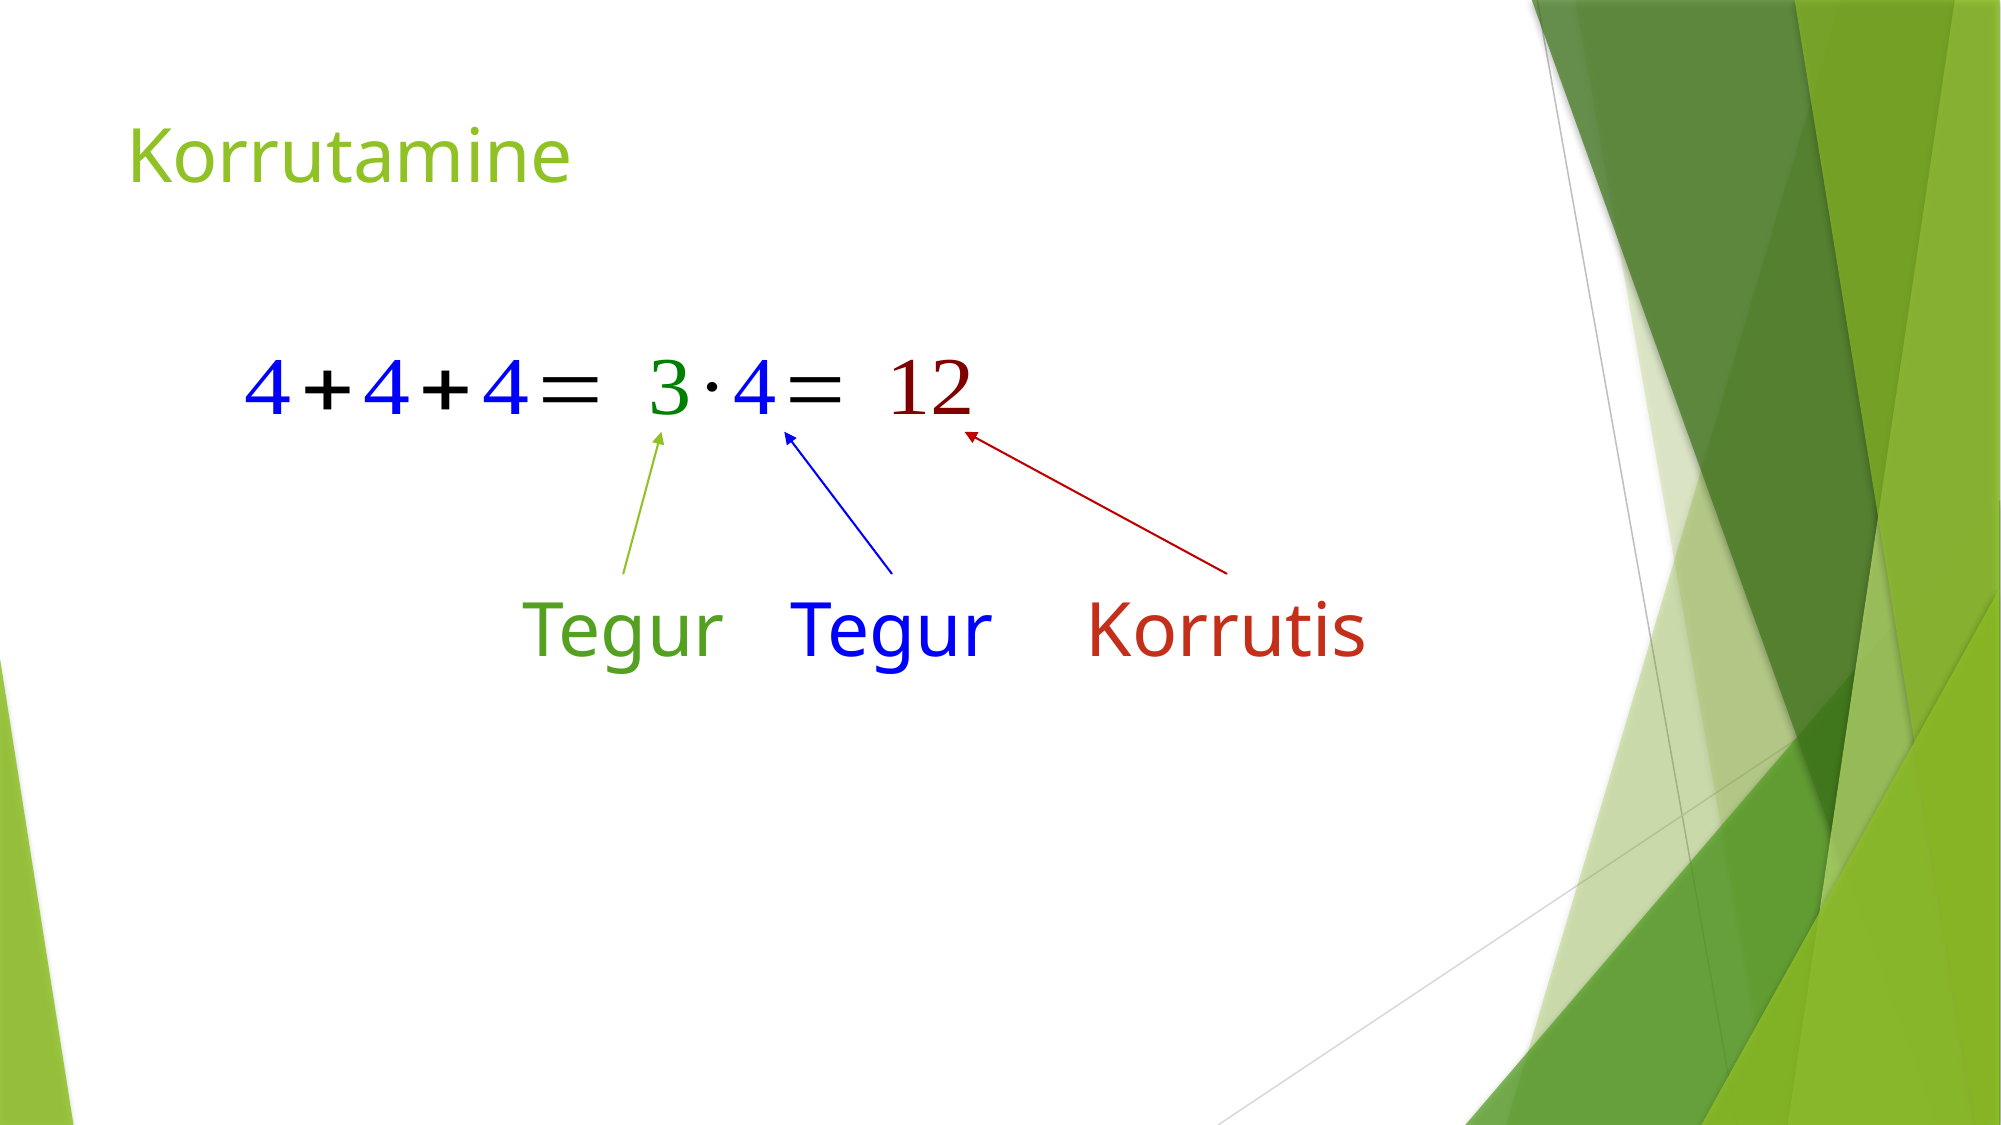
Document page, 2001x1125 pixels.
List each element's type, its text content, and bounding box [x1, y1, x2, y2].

chart [638, 340, 861, 432]
title Korrutamine [111, 99, 1522, 317]
chart [877, 340, 985, 432]
chart [232, 340, 621, 432]
text_box Korrutis [1070, 573, 1383, 679]
text_box Tegur [776, 573, 1008, 679]
text_box Tegur [507, 573, 740, 679]
